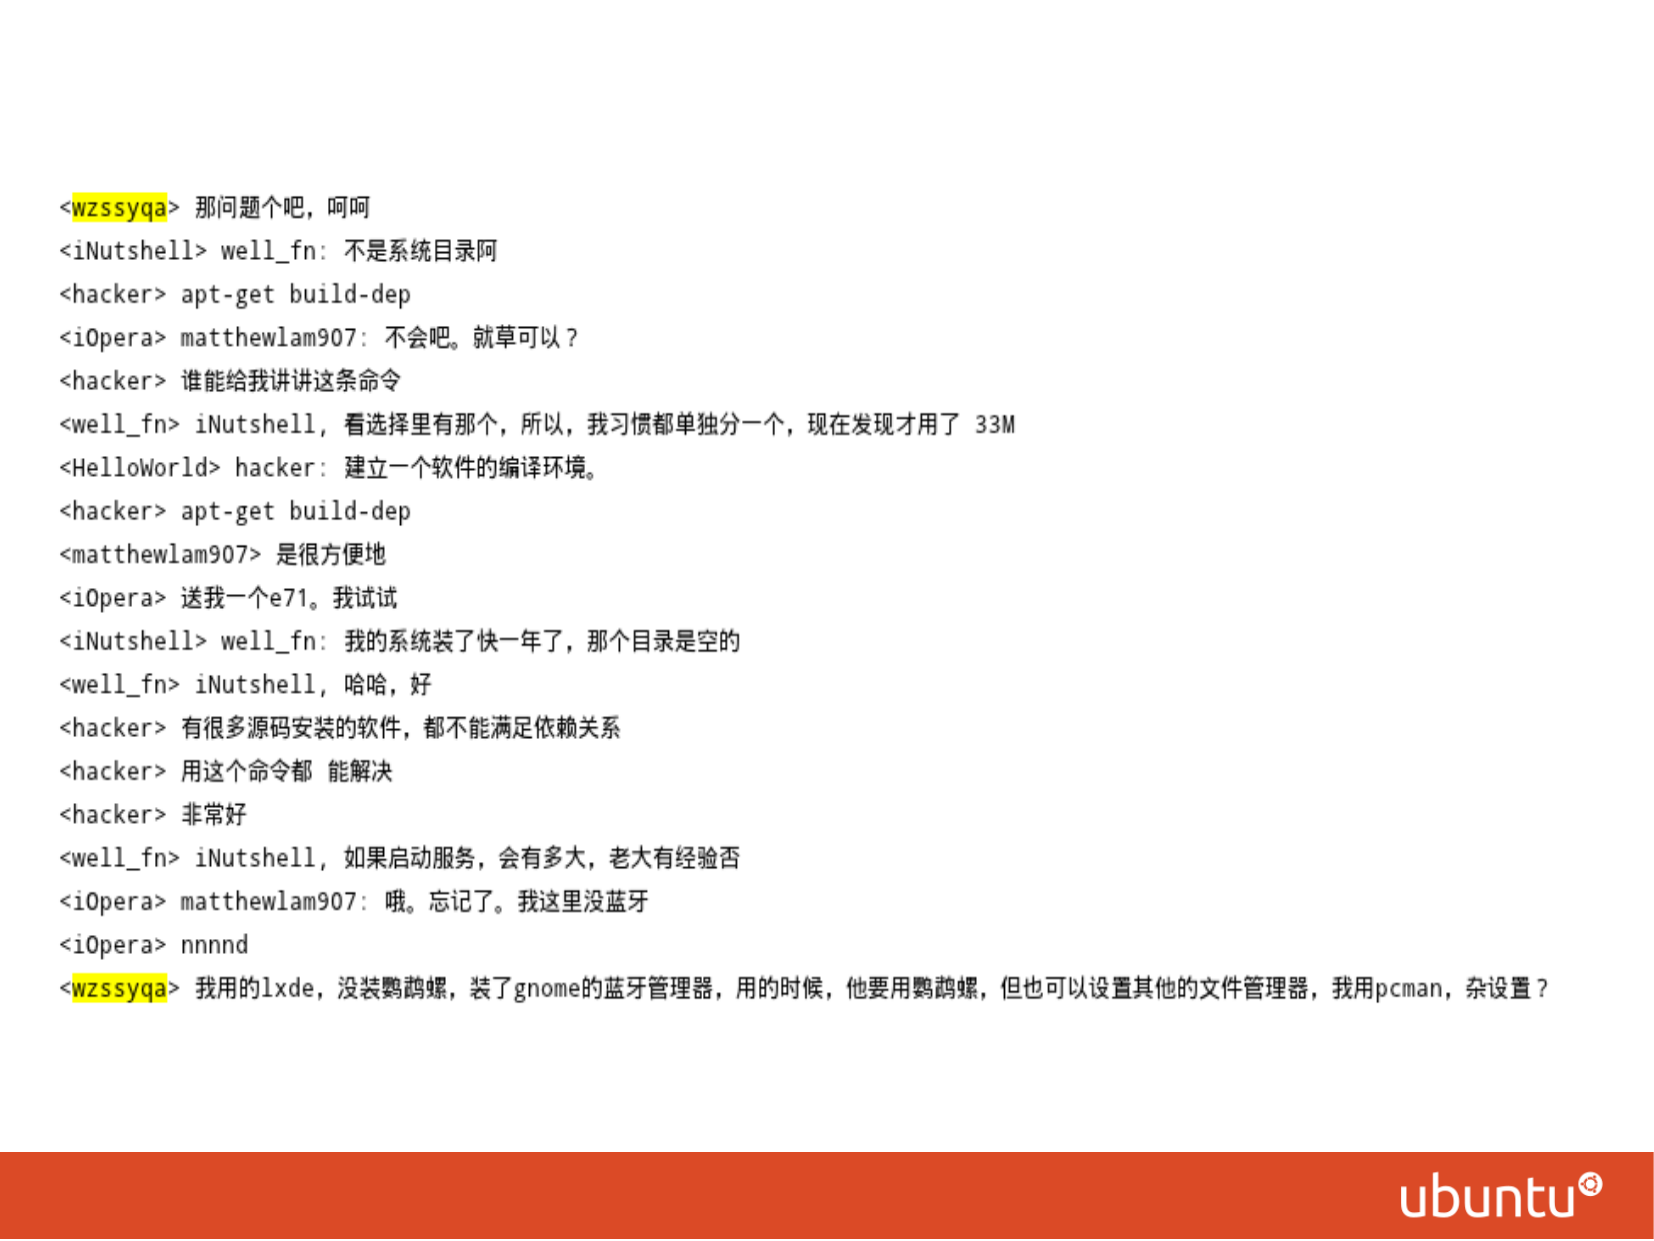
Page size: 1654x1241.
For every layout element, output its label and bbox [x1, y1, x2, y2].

picture [37, 187, 1613, 1013]
picture [0, 1152, 1654, 1239]
